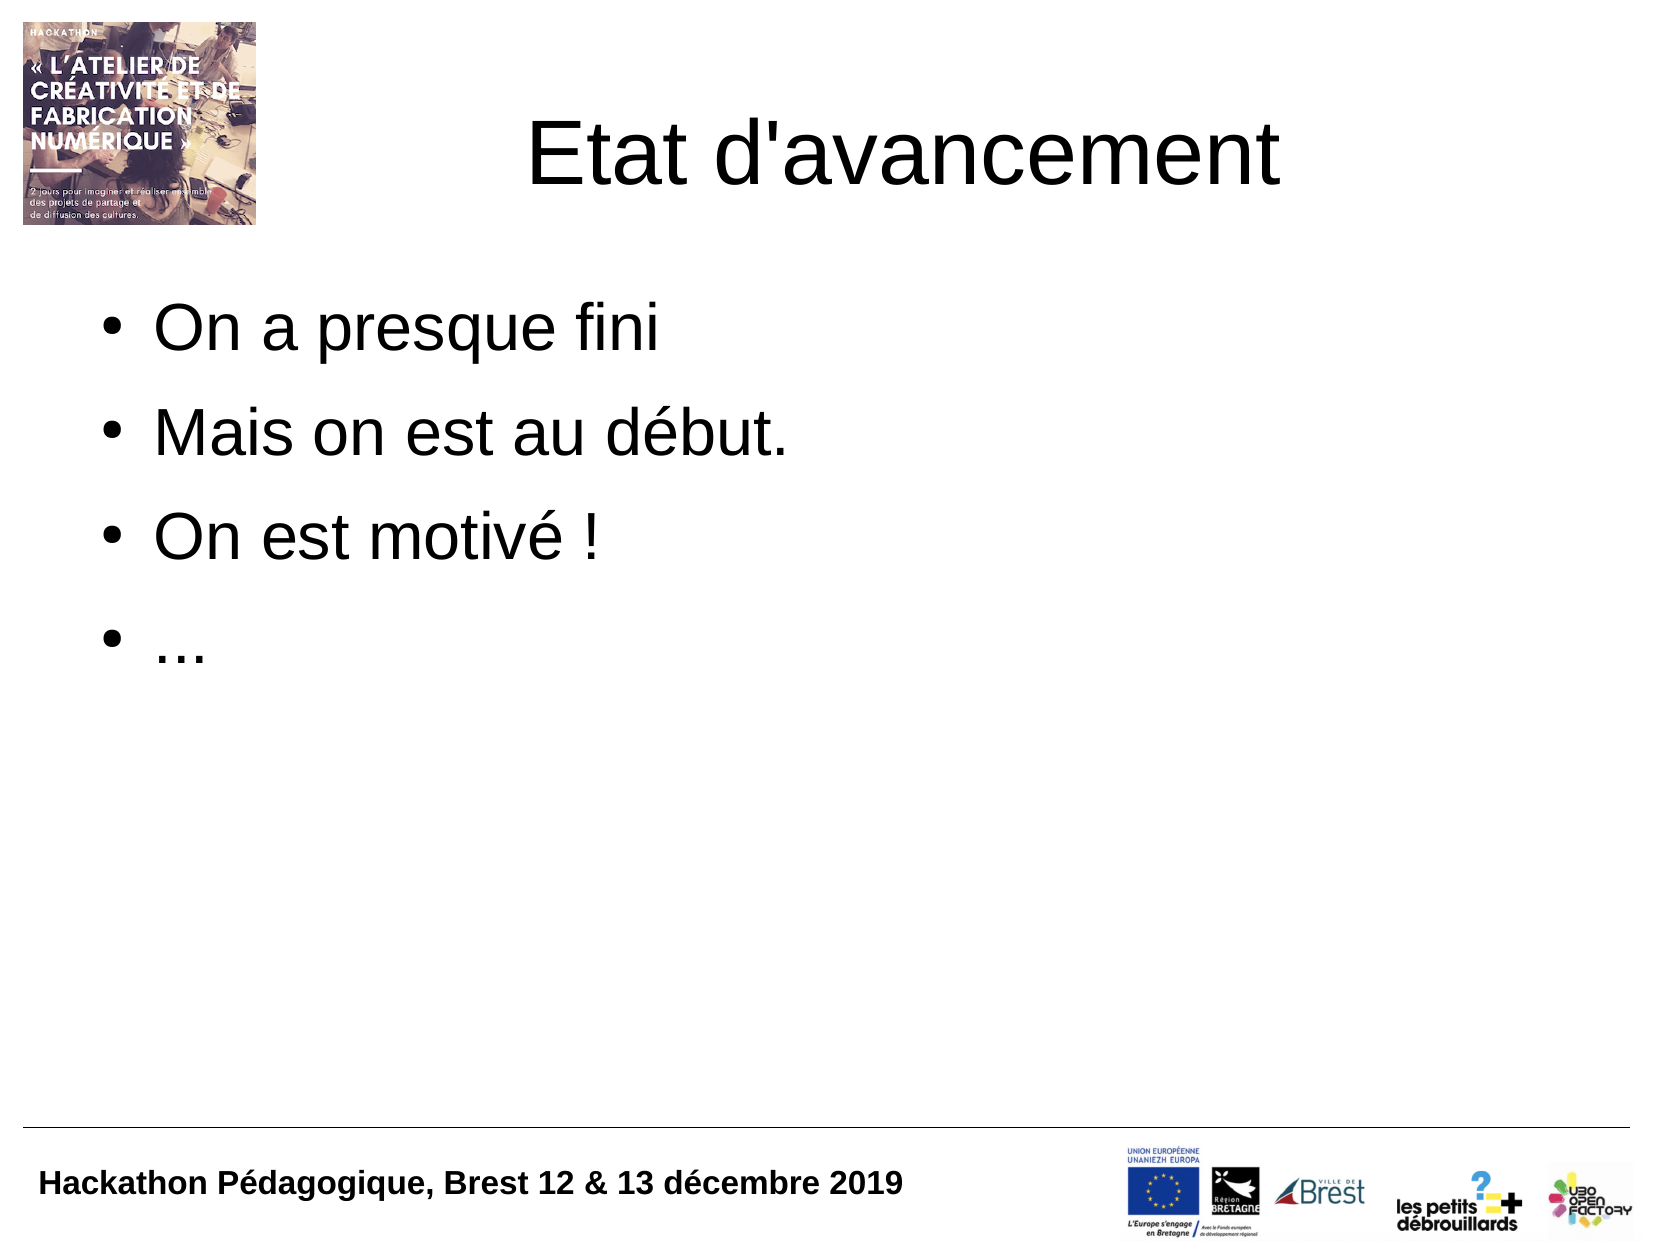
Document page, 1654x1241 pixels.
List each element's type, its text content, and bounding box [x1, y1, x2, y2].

text_box Hackathon Pédagogique, Brest 12 & 13 décembre 2019 [23, 1157, 945, 1210]
title Etat d'avancement [236, 49, 1571, 257]
picture [1120, 1137, 1642, 1241]
list On a presque fini Mais on est au début. On est motivé ! ... [82, 290, 1571, 1109]
picture [23, 22, 256, 225]
